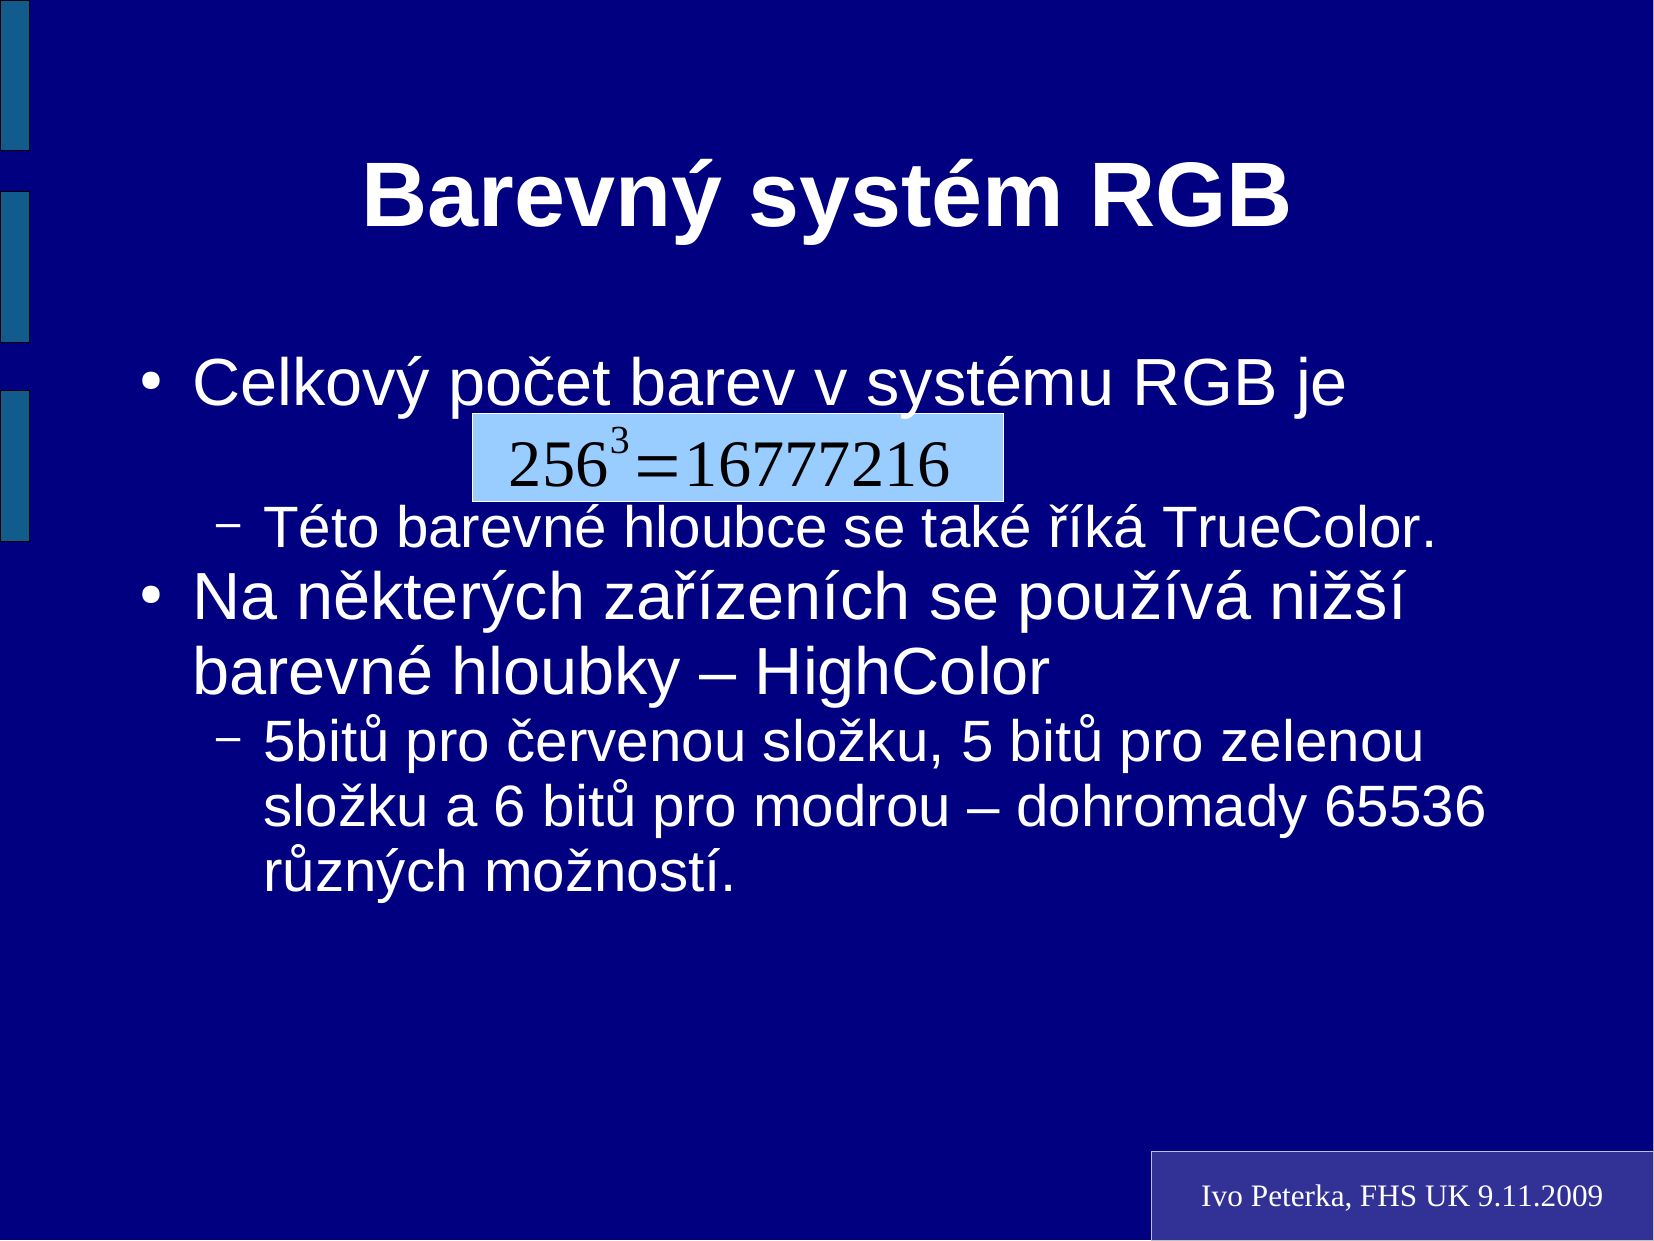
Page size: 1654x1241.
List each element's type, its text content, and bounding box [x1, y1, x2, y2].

list Celkový počet barev v systému RGB je Této barevné hloubce se také říká TrueColor. Na některých zařízeních se používá nižší barevné hloubky – HighColor 5bitů pro červenou složku, 5 bitů pro zelenou složku a 6 bitů pro modrou – dohromady 65536 různých možností. [121, 344, 1534, 1112]
title Barevný systém RGB [121, 98, 1534, 291]
chart [501, 418, 959, 502]
